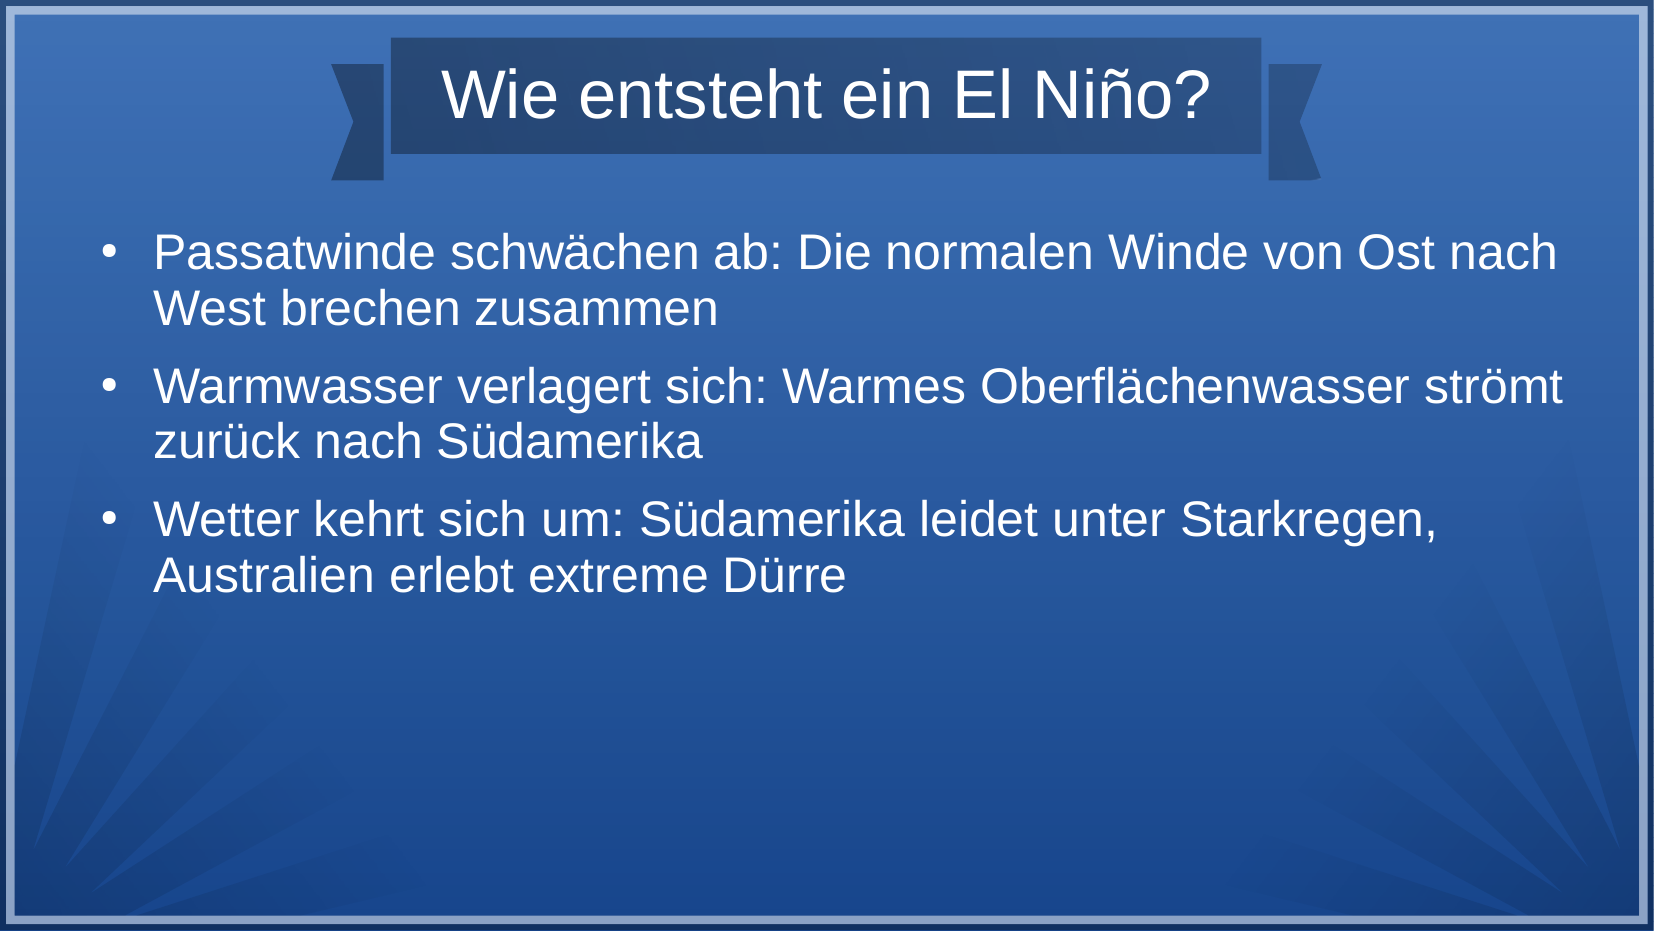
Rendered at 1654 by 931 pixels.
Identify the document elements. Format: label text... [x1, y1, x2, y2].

list Passatwinde schwächen ab: Die normalen Winde von Ost nach West brechen zusammen Warmwasser verlagert sich: Warmes Oberflächenwasser strömt zurück nach Südamerika Wetter kehrt sich um: Südamerika leidet unter Starkregen, Australien erlebt extreme Dürre [82, 224, 1571, 848]
title Wie entsteht ein El Niño? [389, 35, 1264, 154]
